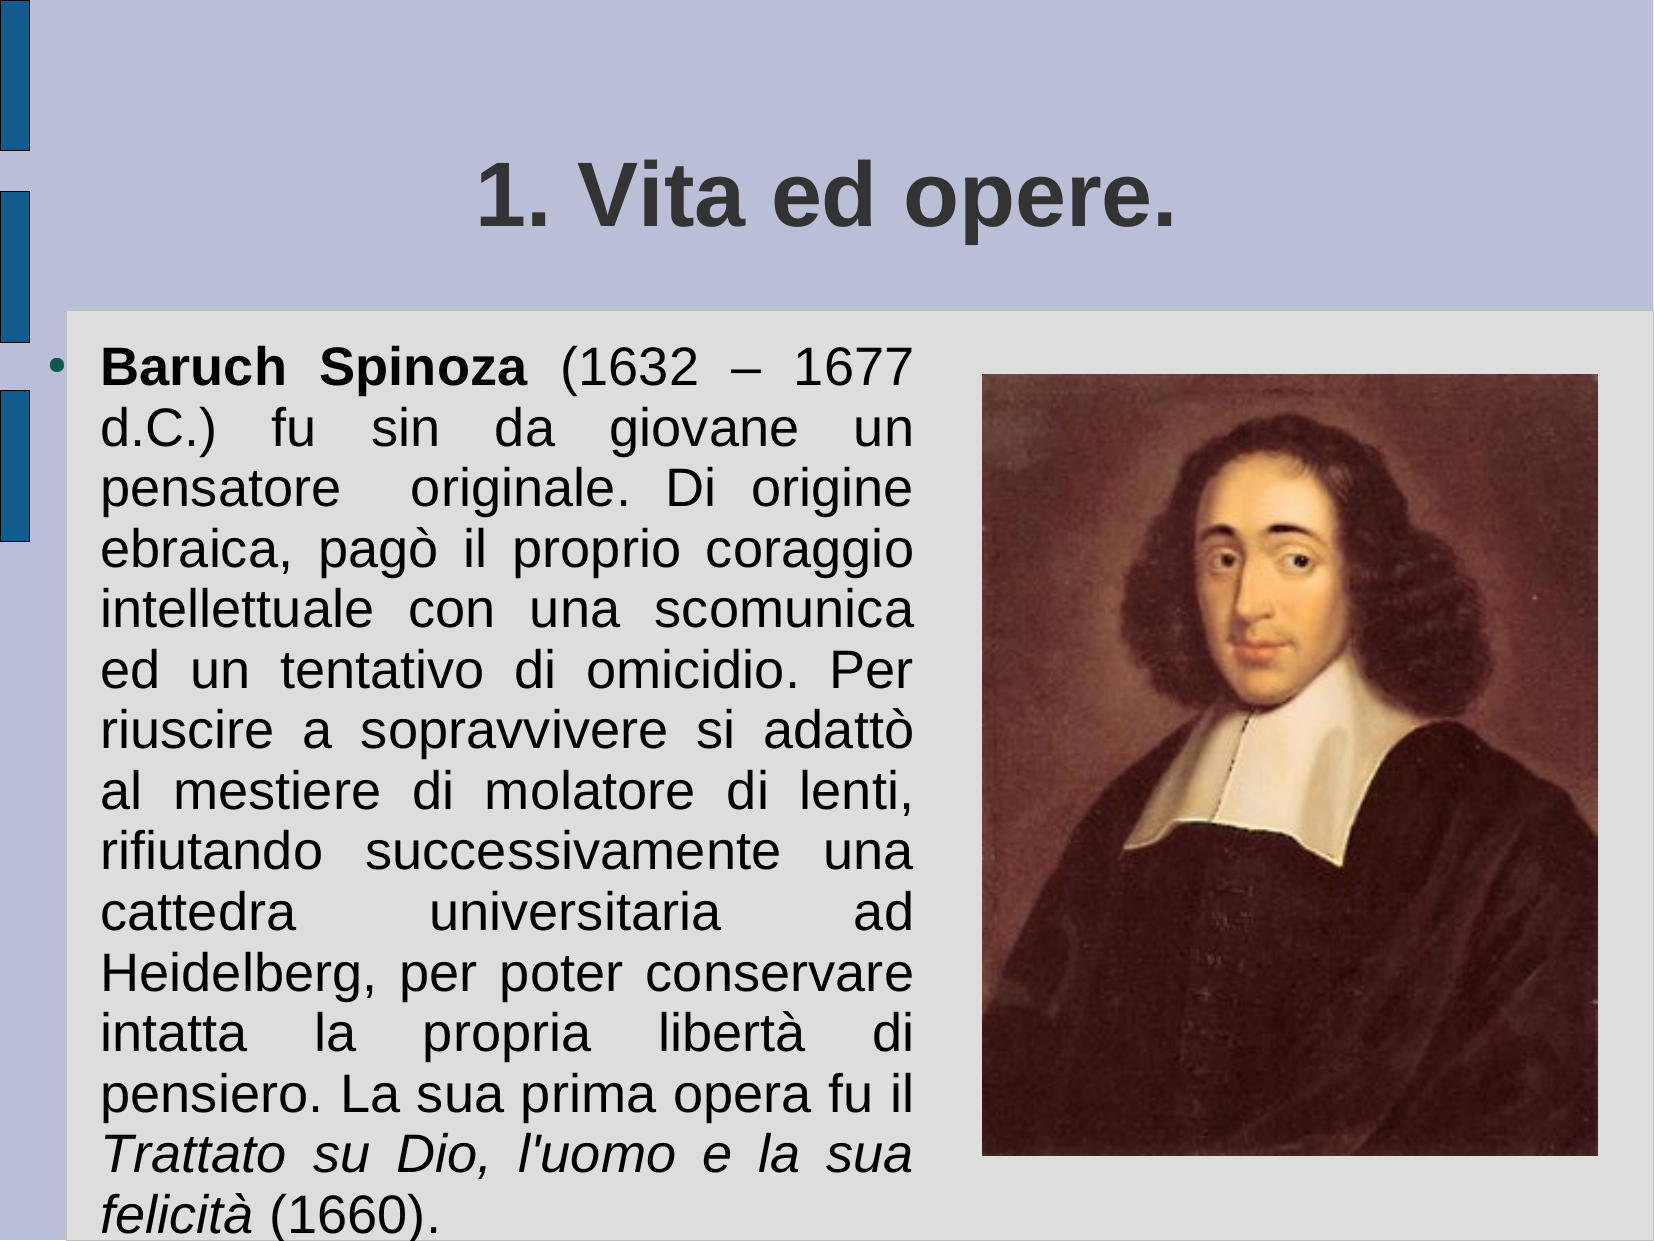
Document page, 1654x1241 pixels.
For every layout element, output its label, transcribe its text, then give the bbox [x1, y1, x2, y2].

list Baruch Spinoza (1632 – 1677 d.C.) fu sin da giovane un pensatore originale. Di origine ebraica, pagò il proprio coraggio intellettuale con una scomunica ed un tentativo di omicidio. Per riuscire a sopravvivere si adattò al mestiere di molatore di lenti, rifiutando successivamente una cattedra universitaria ad Heidelberg, per poter conservare intatta la propria libertà di pensiero. La sua prima opera fu il Trattato su Dio, l'uomo e la sua felicità (1660). [29, 336, 916, 1223]
title 1. Vita ed opere. [121, 91, 1534, 299]
picture [982, 374, 1598, 1156]
